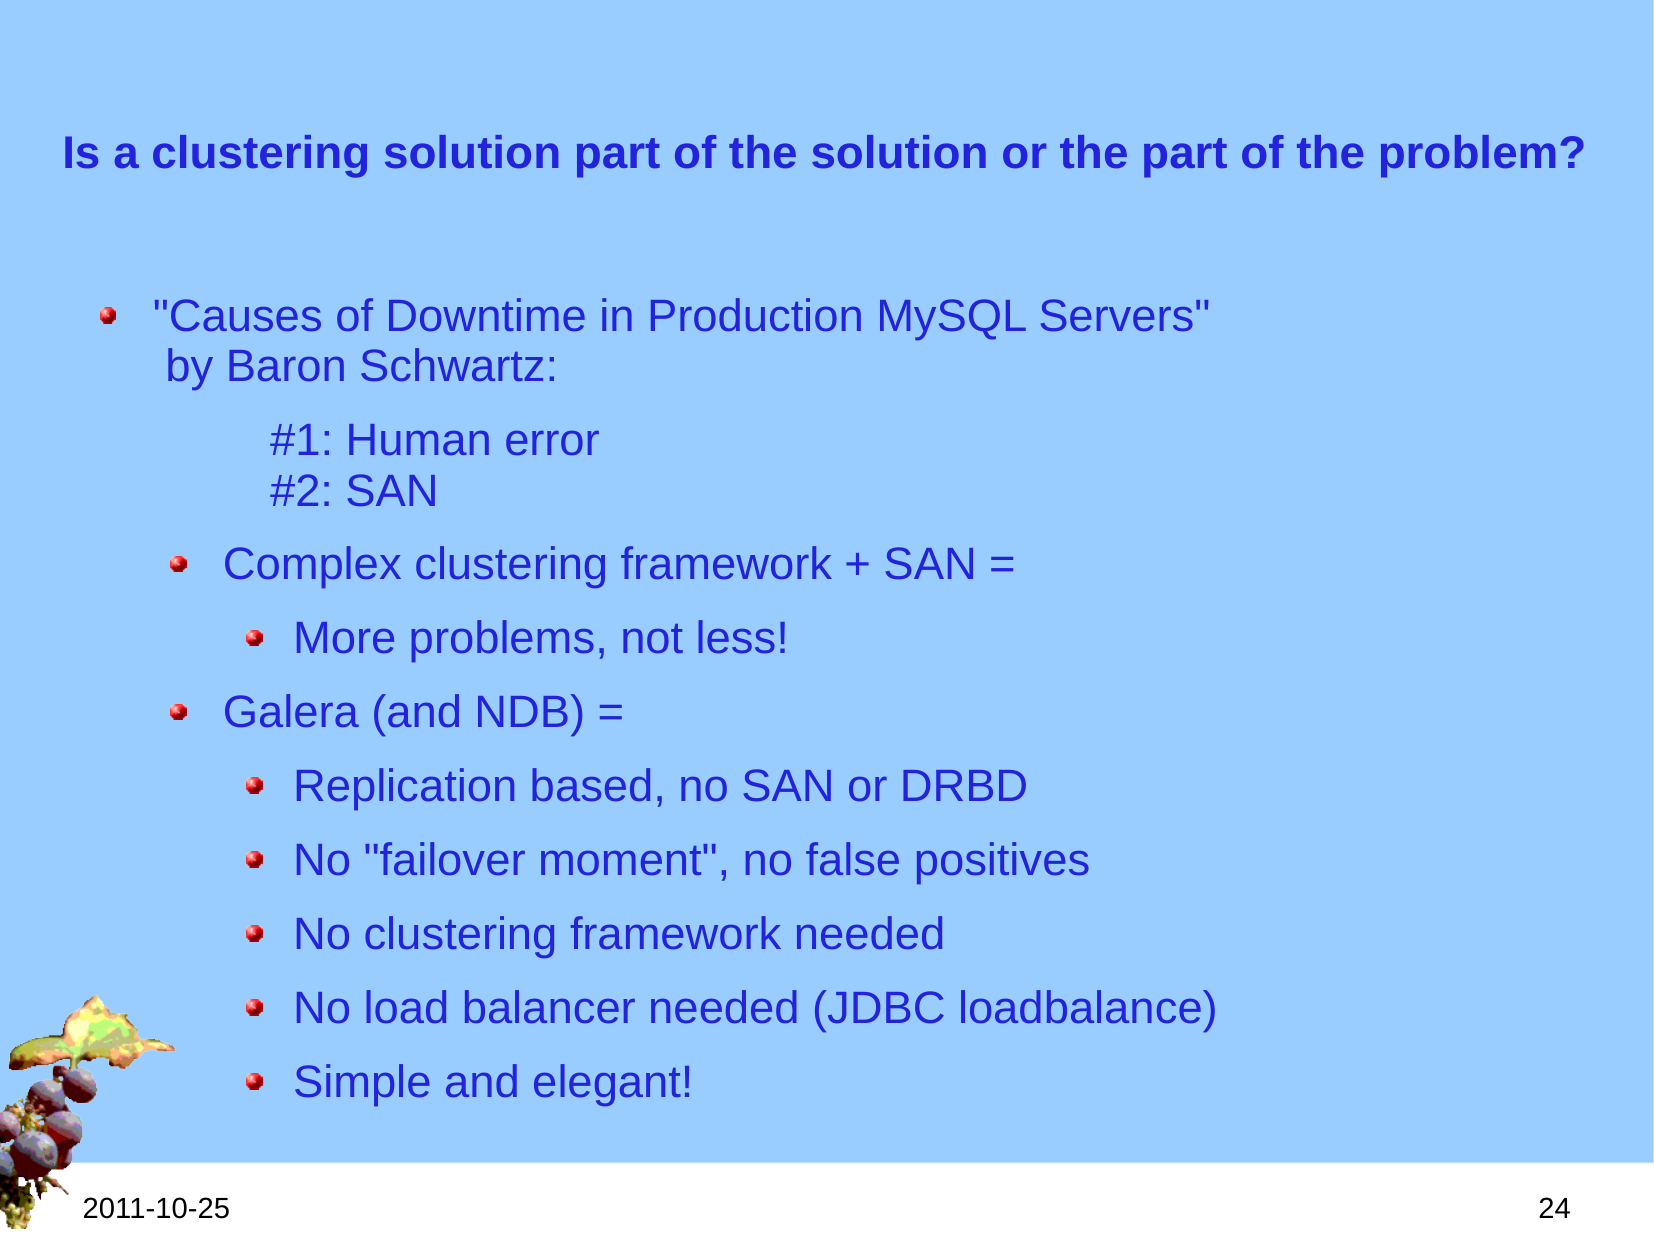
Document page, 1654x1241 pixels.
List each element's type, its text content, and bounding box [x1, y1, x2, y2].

picture [0, 990, 188, 1229]
list "Causes of Downtime in Production MySQL Servers" by Baron Schwartz: #1: Human error #2: SAN Complex clustering framework + SAN = More problems, not less! Galera (and NDB) = Replication based, no SAN or DRBD No "failover moment", no false positives No clustering framework needed No load balancer needed (JDBC loadbalance) Simple and elegant! [82, 290, 1571, 1109]
title Is a clustering solution part of the solution or the part of the problem? [37, 49, 1613, 257]
